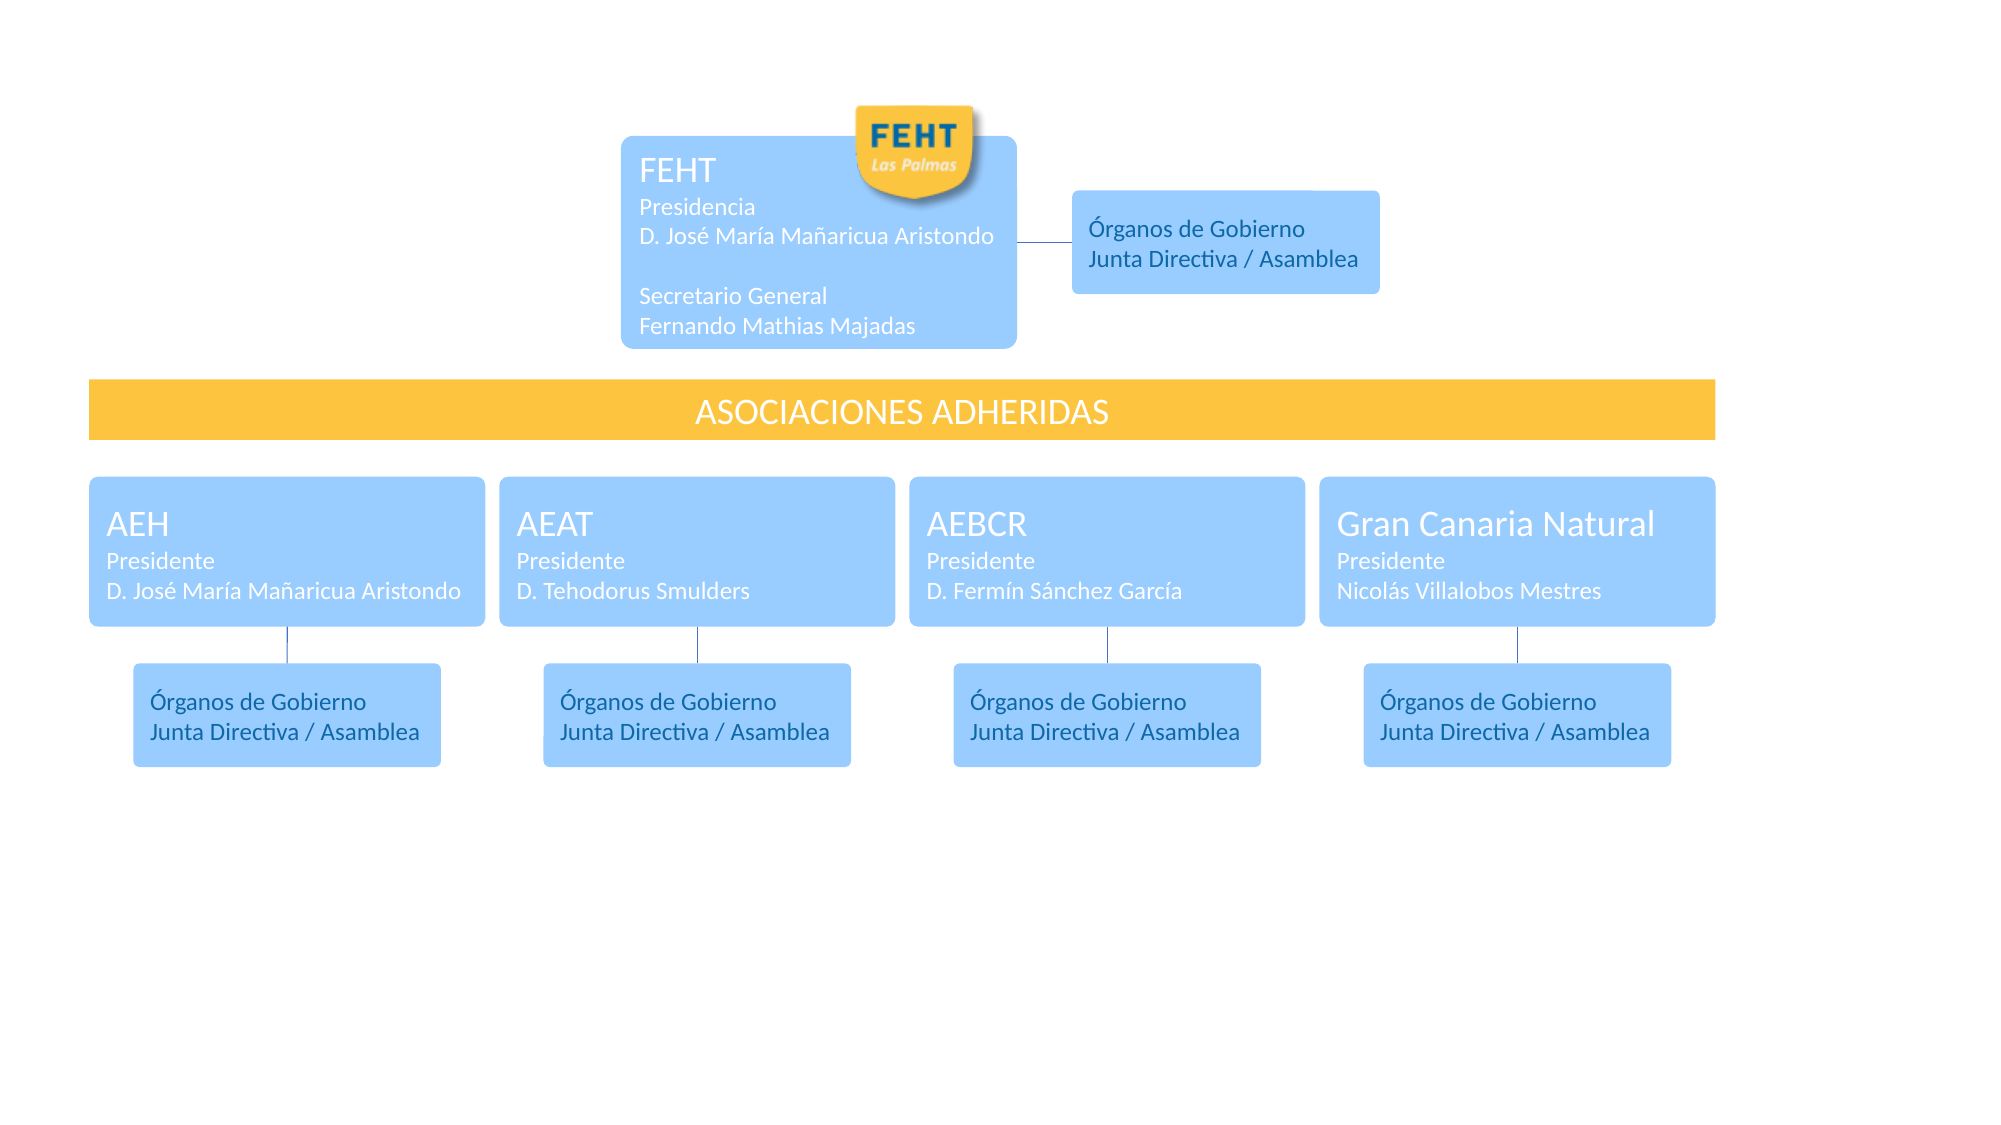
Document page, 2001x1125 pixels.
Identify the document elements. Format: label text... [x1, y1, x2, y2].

text_box Órganos de Gobierno Junta Directiva / Asamblea [1072, 190, 1380, 295]
text_box Órganos de Gobierno Junta Directiva / Asamblea [953, 663, 1262, 768]
picture [836, 74, 993, 231]
text_box ASOCIACIONES ADHERIDAS [89, 379, 1716, 440]
text_box FEHT Presidencia D. José María Mañaricua Aristondo Secretario General Fernando Mathias Majadas [620, 135, 1018, 349]
text_box AEAT Presidente D. Tehodorus Smulders [499, 476, 896, 627]
text_box Gran Canaria Natural Presidente Nicolás Villalobos Mestres [1319, 476, 1716, 627]
text_box Órganos de Gobierno Junta Directiva / Asamblea [543, 663, 852, 768]
text_box Órganos de Gobierno Junta Directiva / Asamblea [1363, 663, 1672, 768]
text_box AEH Presidente D. José María Mañaricua Aristondo [89, 476, 486, 627]
text_box AEBCR Presidente D. Fermín Sánchez García [909, 476, 1306, 627]
text_box Órganos de Gobierno Junta Directiva / Asamblea [133, 663, 441, 768]
